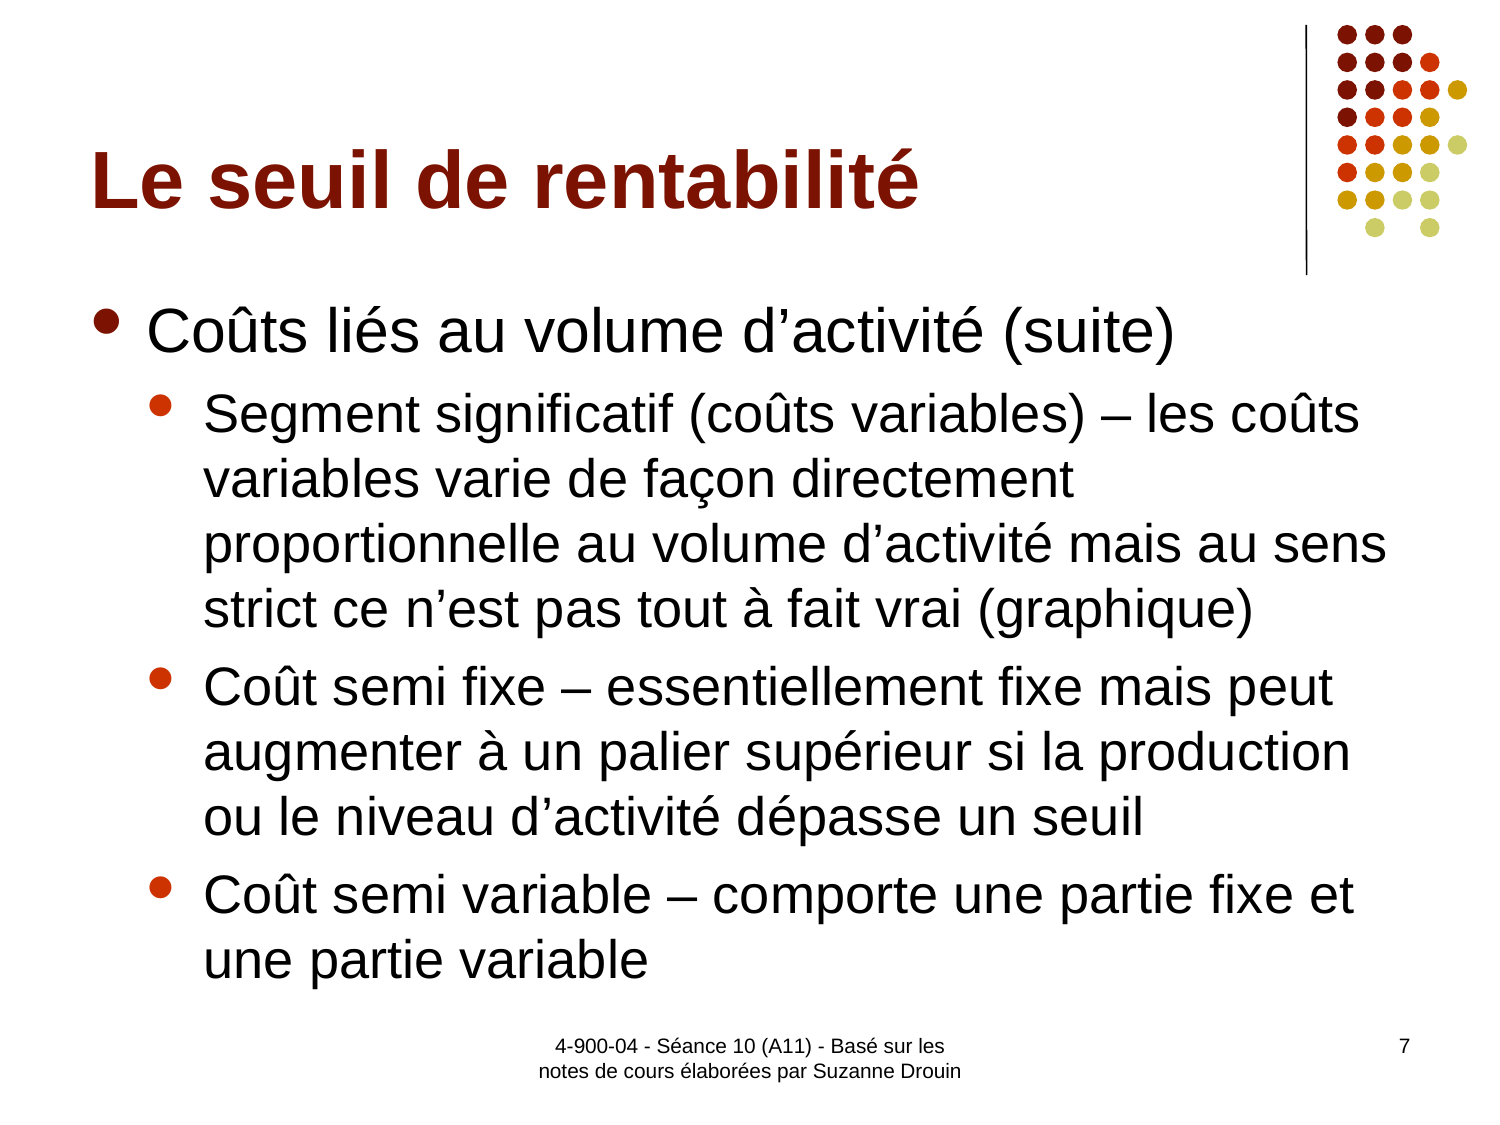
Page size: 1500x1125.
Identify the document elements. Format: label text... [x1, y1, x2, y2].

text_box Le seuil de rentabilité [74, 20, 1313, 233]
text_box <numéro> [1074, 1025, 1426, 1101]
text_box 4-900-04 - Séance 10 (A11) - Basé sur les notes de cours élaborées par Suzanne Drouin [512, 1025, 988, 1101]
text_box Coûts liés au volume d’activité (suite) Segment significatif (coûts variables) – les coûts variables varie de façon directement proportionnelle au volume d’activité mais au sens strict ce n’est pas tout à fait vrai (graphique) Coût semi fixe – essentiellement fixe mais peut augmenter à un palier supérieur si la production ou le niveau d’activité dépasse un seuil Coût semi variable – comporte une partie fixe et une partie variable [75, 282, 1426, 1006]
